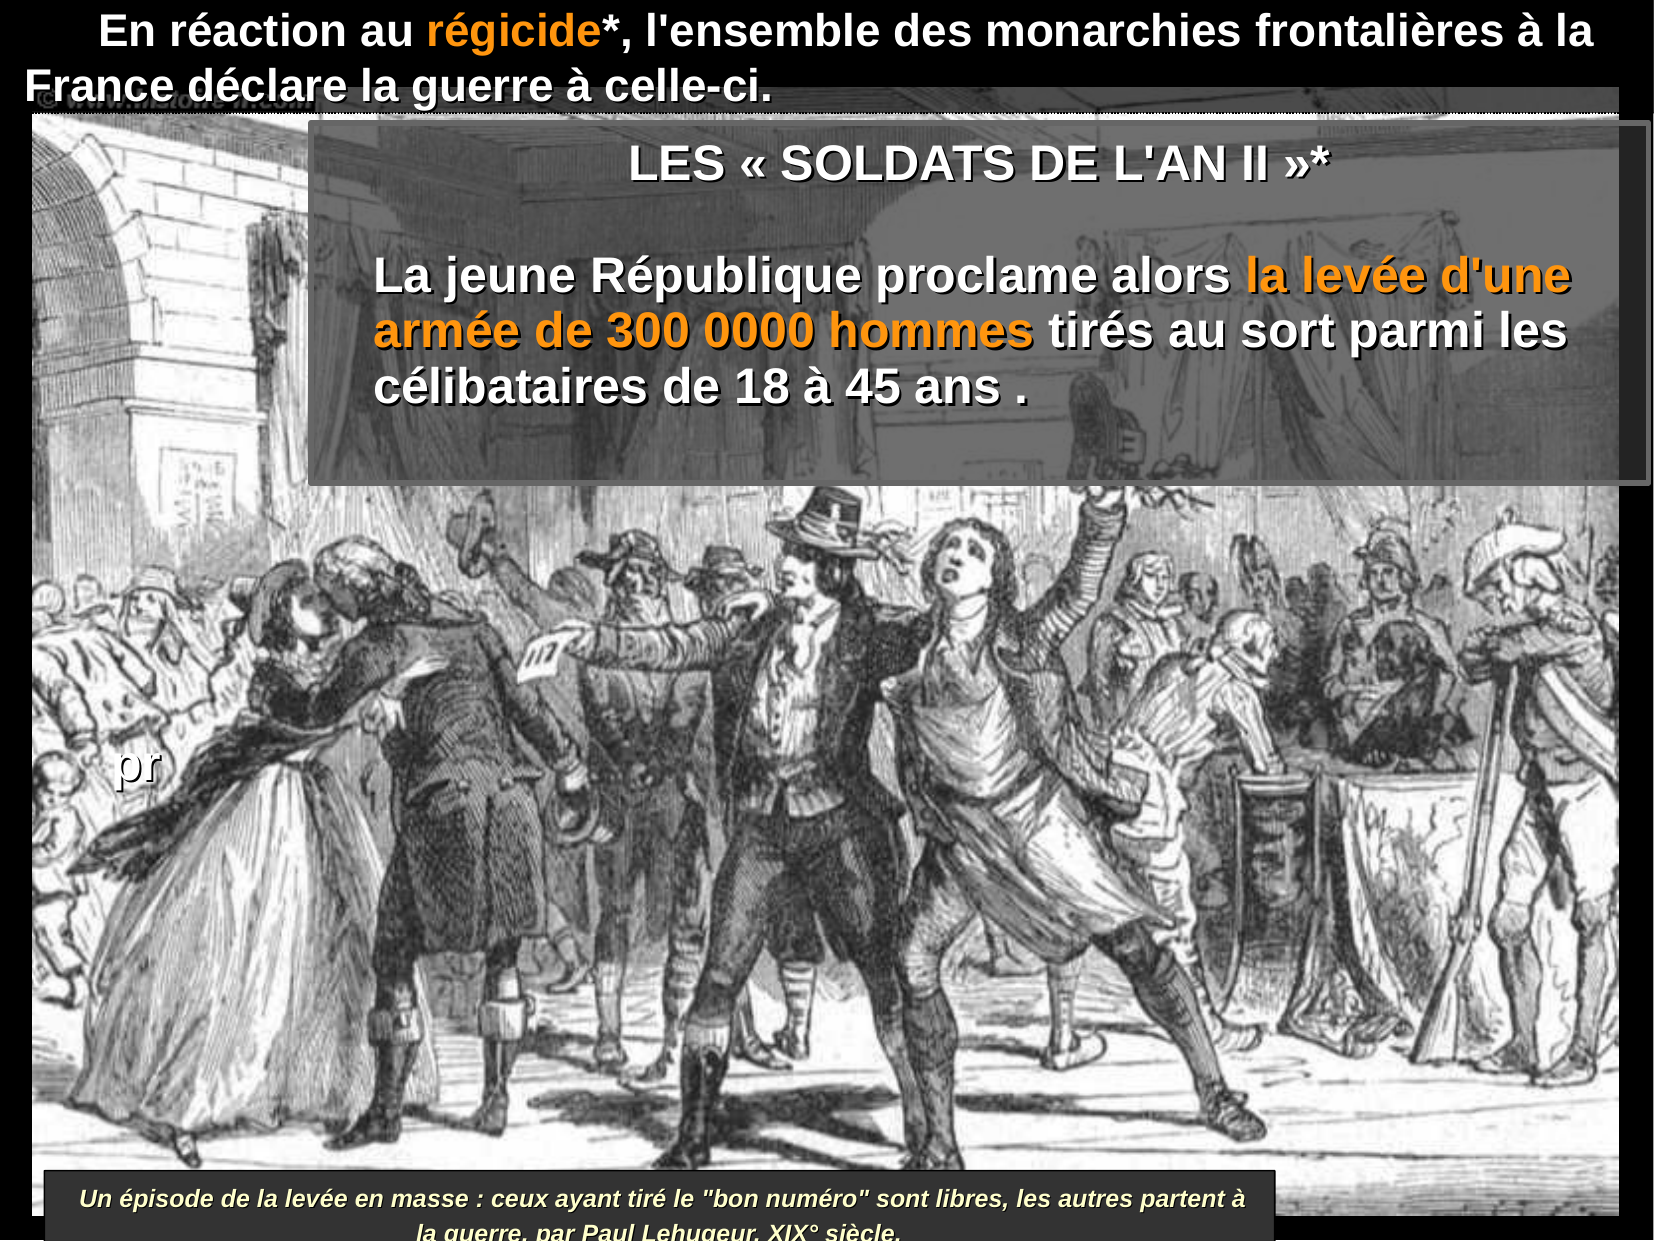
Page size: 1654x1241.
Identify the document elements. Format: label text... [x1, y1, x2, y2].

text_box Un épisode de la levée en masse : ceux ayant tiré le "bon numéro" sont libres, les autres partent à la guerre, par Paul Lehugeur, XIX° siècle. [44, 1170, 1275, 1241]
picture [32, 113, 1619, 1216]
text_box En réaction au régicide*, l'ensemble des monarchies frontalières à la France déclare la guerre à celle-ci. [9, 0, 1654, 113]
text_box pr [96, 671, 944, 799]
text_box LES « SOLDATS DE L'AN II »* La jeune République proclame alors la levée d'une armée de 300 0000 hommes tirés au sort parmi les célibataires de 18 à 45 ans . [311, 122, 1649, 483]
